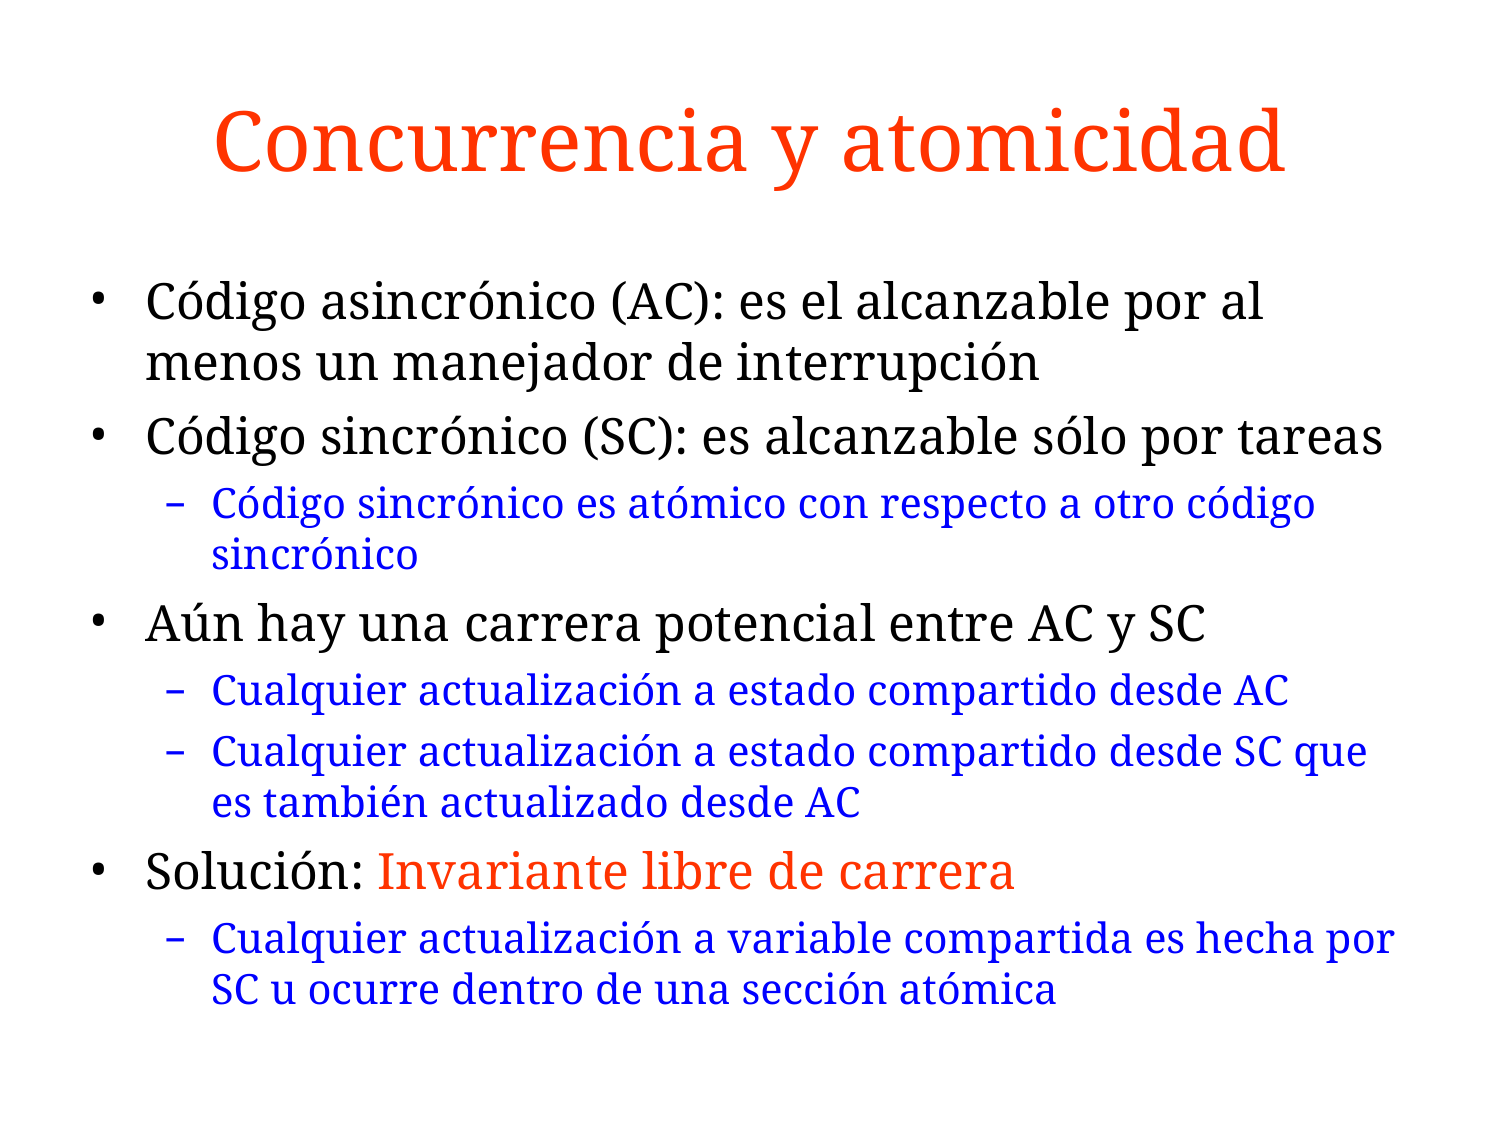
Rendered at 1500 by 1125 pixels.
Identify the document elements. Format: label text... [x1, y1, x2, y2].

list Código asincrónico (AC): es el alcanzable por al menos un manejador de interrupción Código sincrónico (SC): es alcanzable sólo por tareas Código sincrónico es atómico con respecto a otro código sincrónico Aún hay una carrera potencial entre AC y SC Cualquier actualización a estado compartido desde AC Cualquier actualización a estado compartido desde SC que es también actualizado desde AC Solución: Invariante libre de carrera Cualquier actualización a variable compartida es hecha por SC u ocurre dentro de una sección atómica [75, 262, 1426, 1006]
title Concurrencia y atomicidad [75, 45, 1426, 233]
